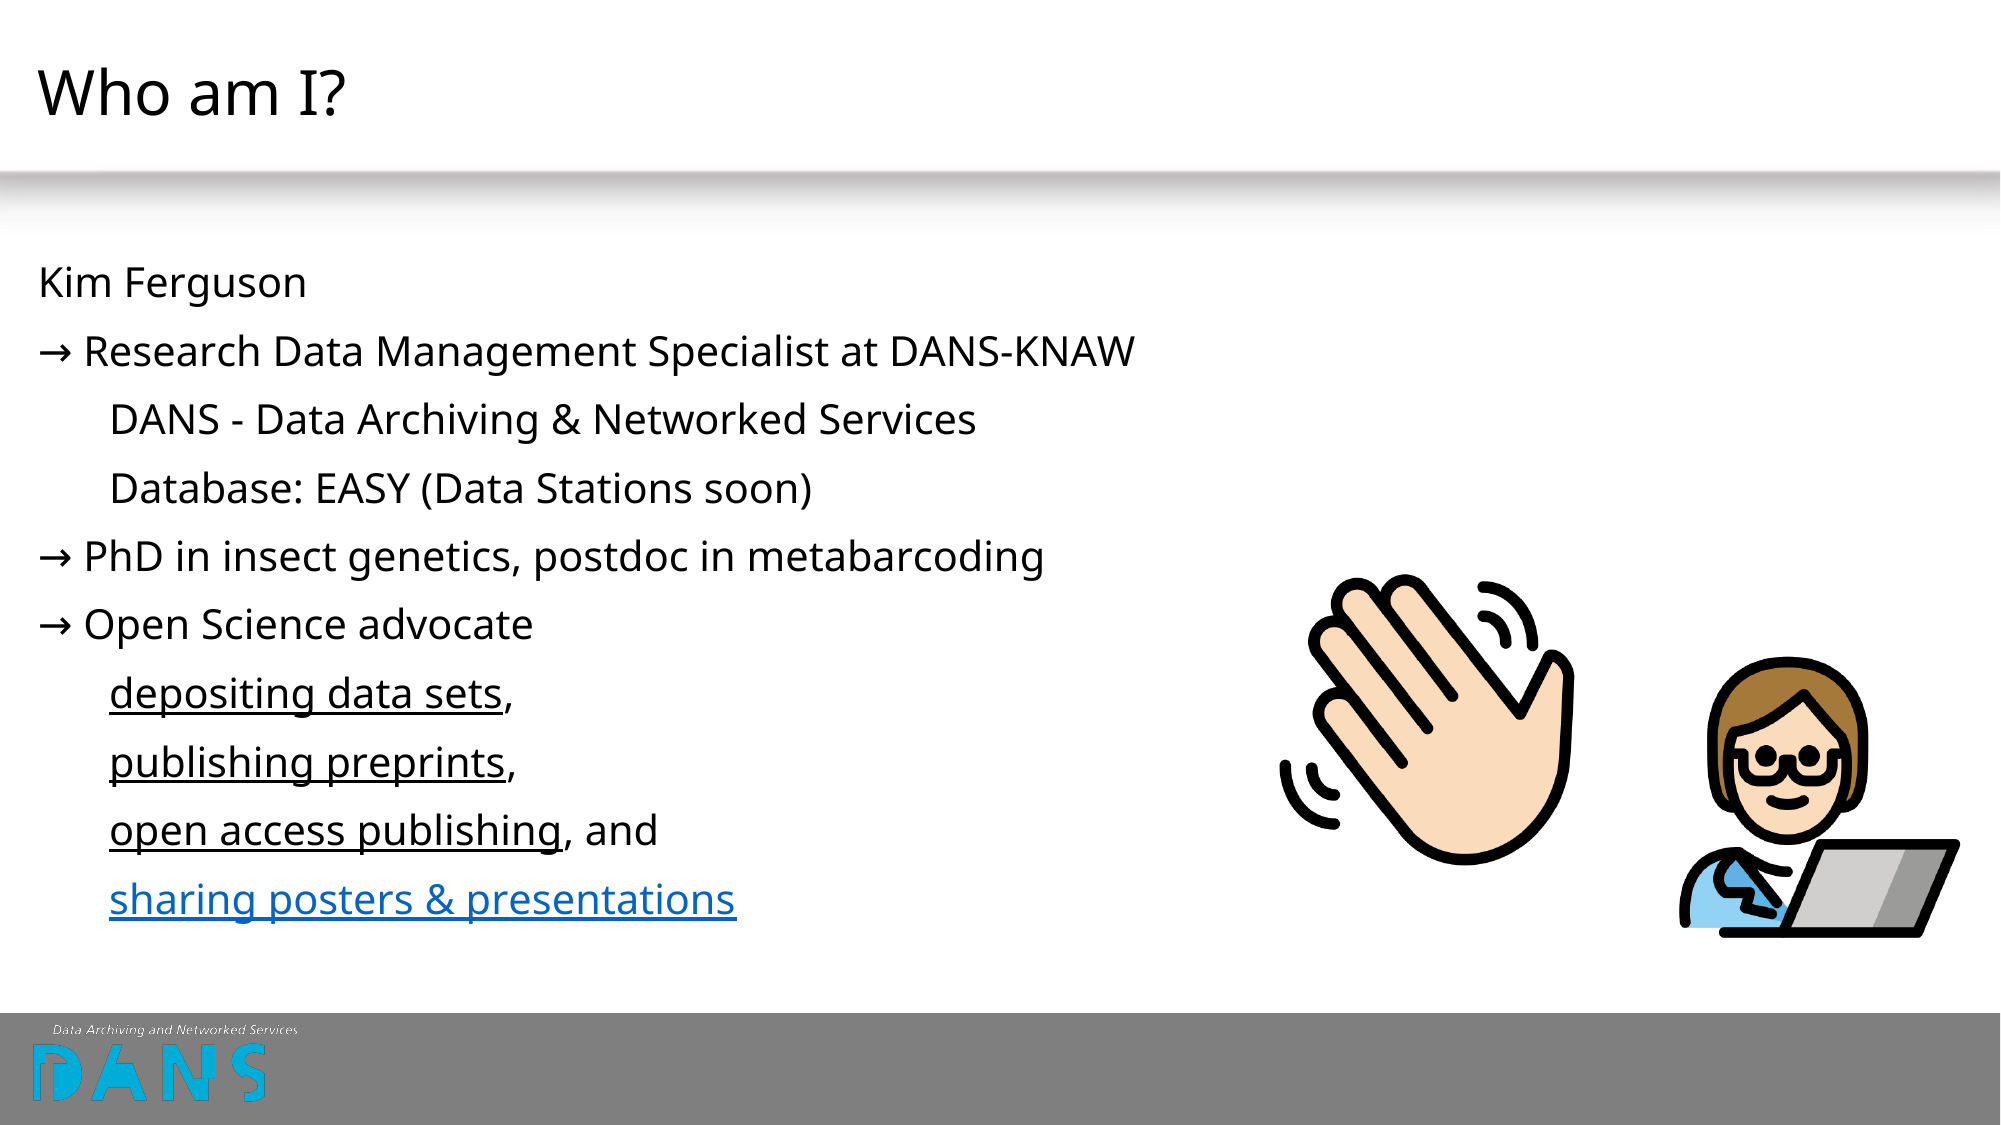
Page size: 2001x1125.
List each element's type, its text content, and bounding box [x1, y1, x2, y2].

picture [1244, 520, 1981, 998]
title Who am I? [22, 24, 1981, 161]
list Kim Ferguson → Research Data Management Specialist at DANS-KNAW DANS - Data Archiving & Networked Services Database: EASY (Data Stations soon) → PhD in insect genetics, postdoc in metabarcoding → Open Science advocate depositing data sets, publishing preprints, open access publishing, and sharing posters & presentations [22, 247, 1334, 936]
